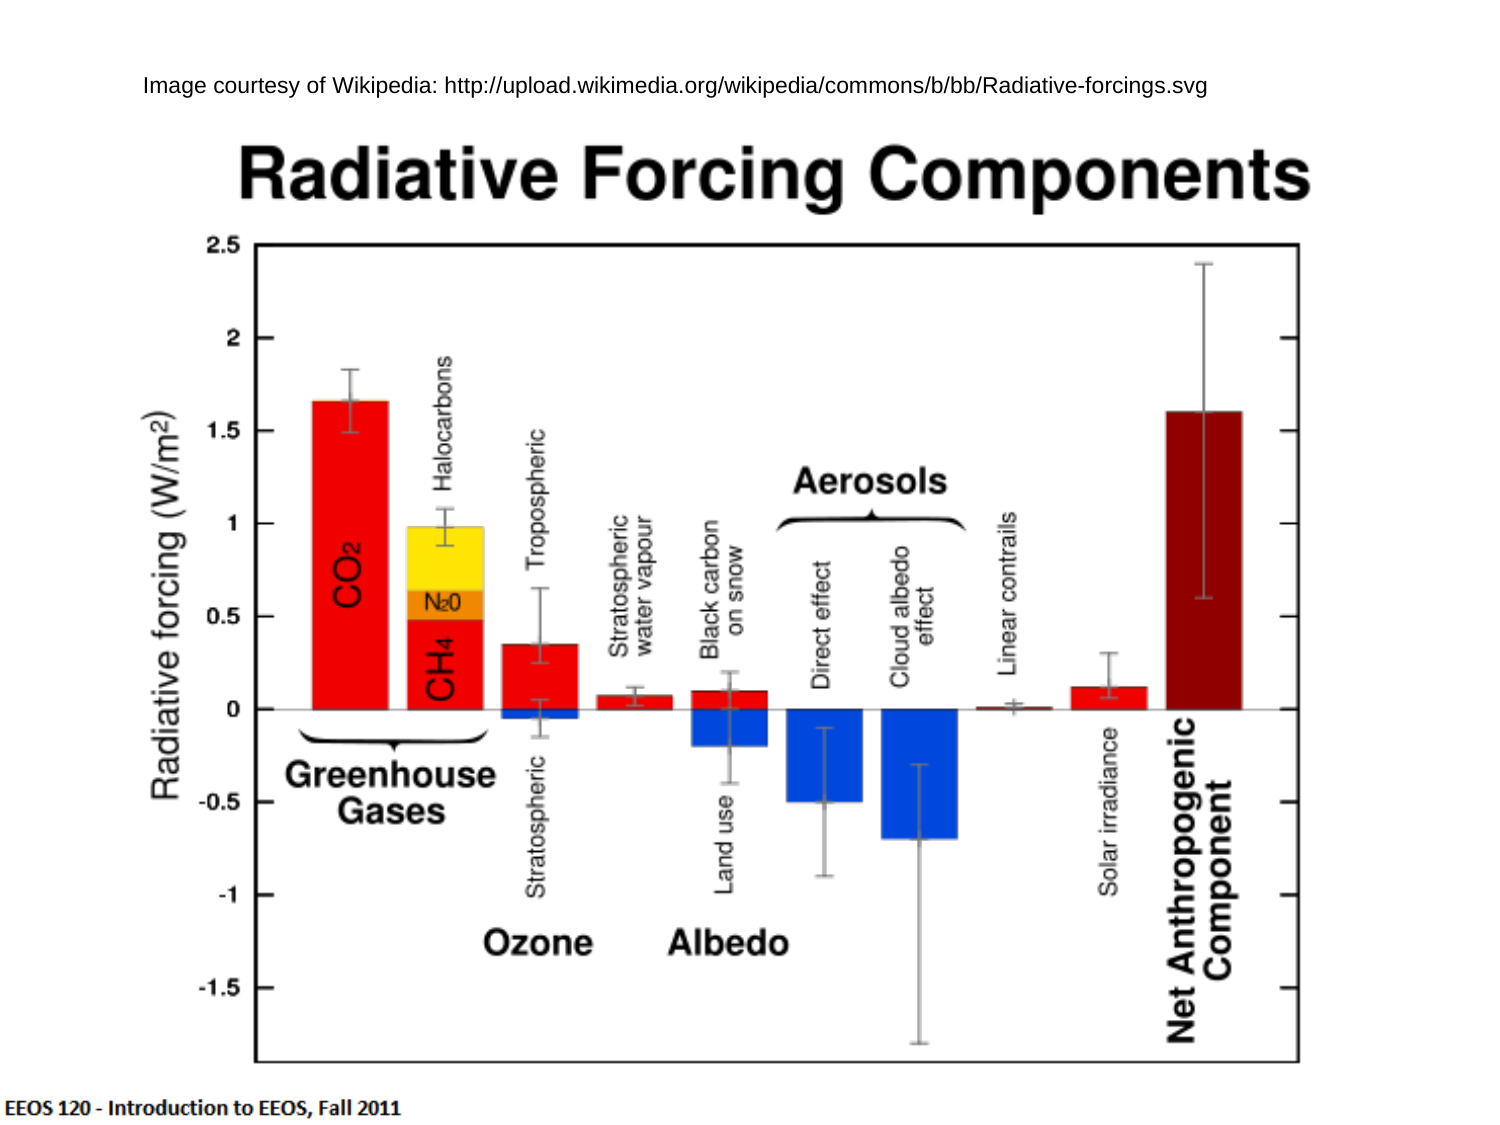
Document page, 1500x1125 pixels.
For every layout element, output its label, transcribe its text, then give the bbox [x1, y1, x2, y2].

text_box Image courtesy of Wikipedia: http://upload.wikimedia.org/wikipedia/commons/b/bb/Radiative-forcings.svg [128, 62, 1224, 106]
picture [0, 124, 1351, 1125]
